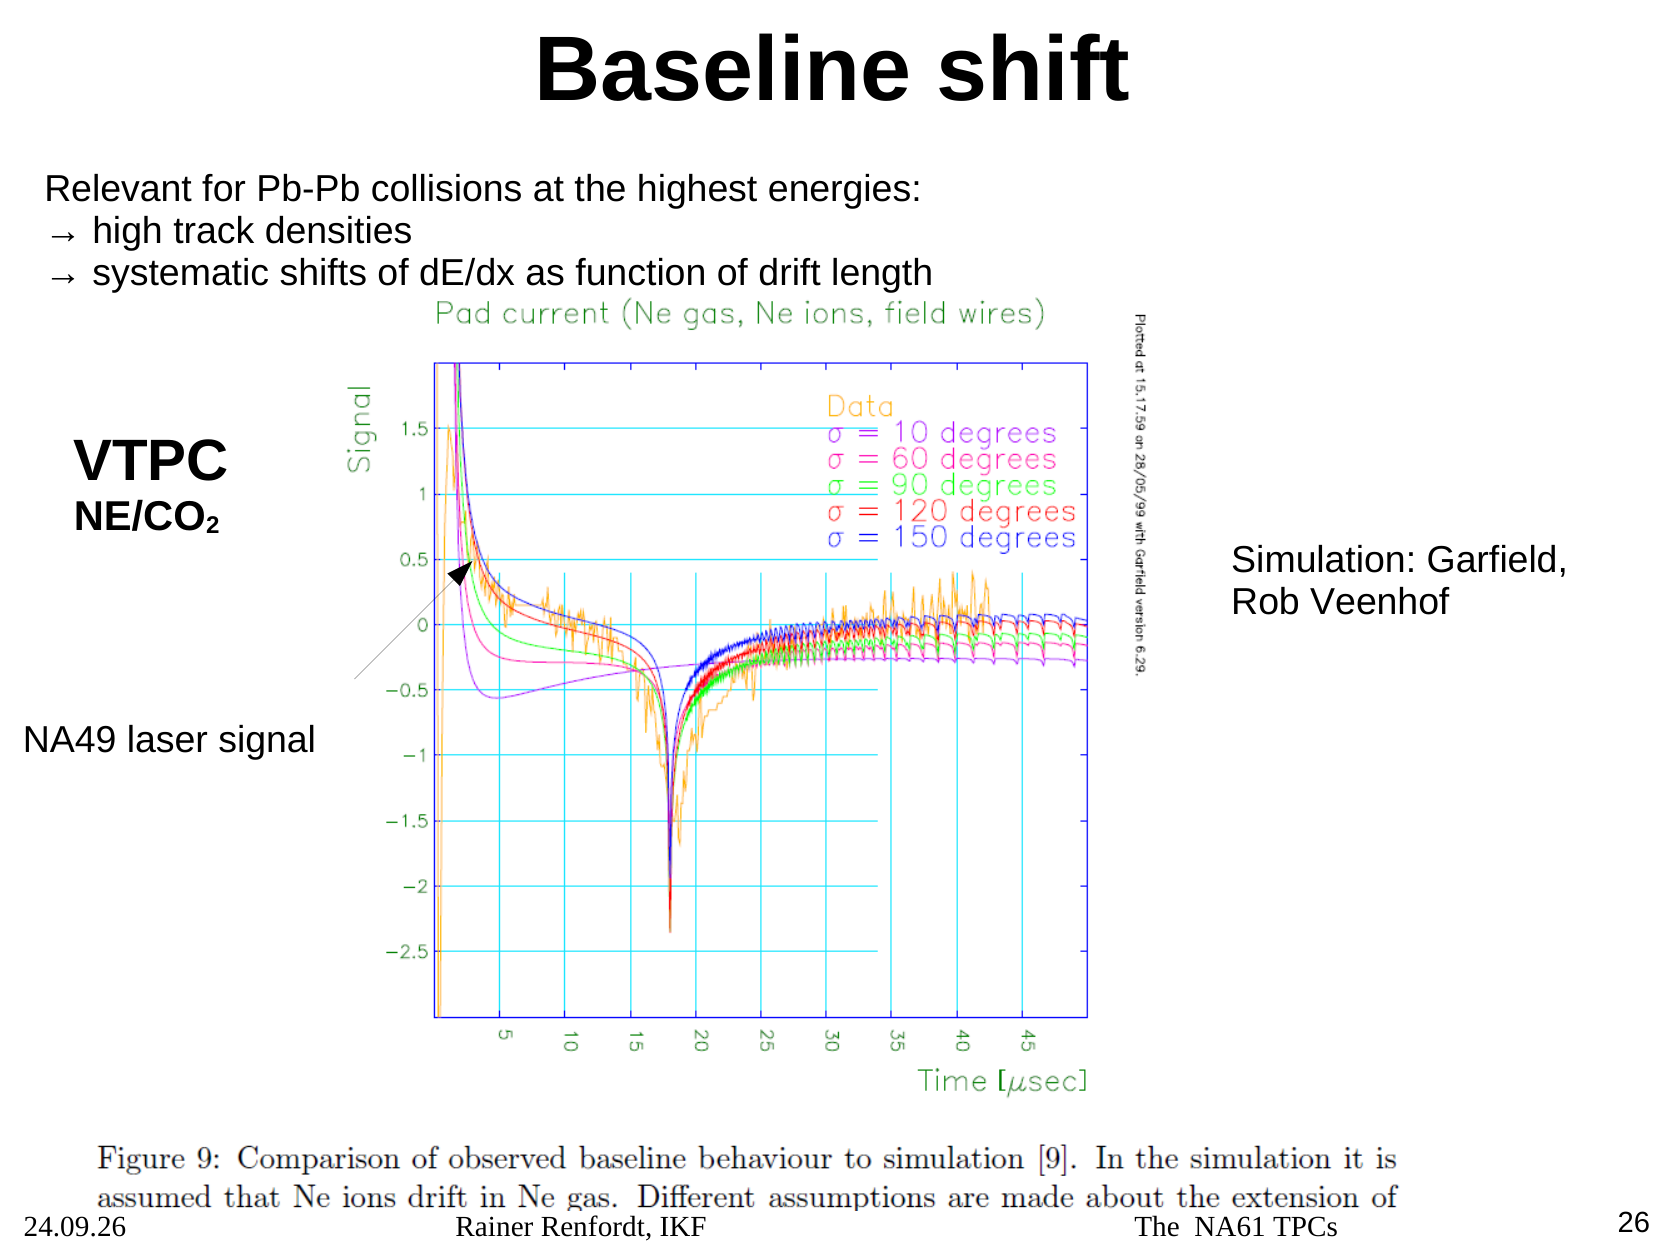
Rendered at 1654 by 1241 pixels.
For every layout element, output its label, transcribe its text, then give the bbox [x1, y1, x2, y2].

text_box Relevant for Pb-Pb collisions at the highest energies: → high track densities → systematic shifts of dE/dx as function of drift length [29, 160, 948, 302]
title Baseline shift [88, 0, 1577, 198]
text_box NA49 laser signal [8, 710, 331, 768]
picture [90, 295, 1412, 1211]
text_box Simulation: Garfield, Rob Veenhof [1216, 531, 1584, 673]
text_box VTPC NE/CO2 [59, 420, 244, 564]
